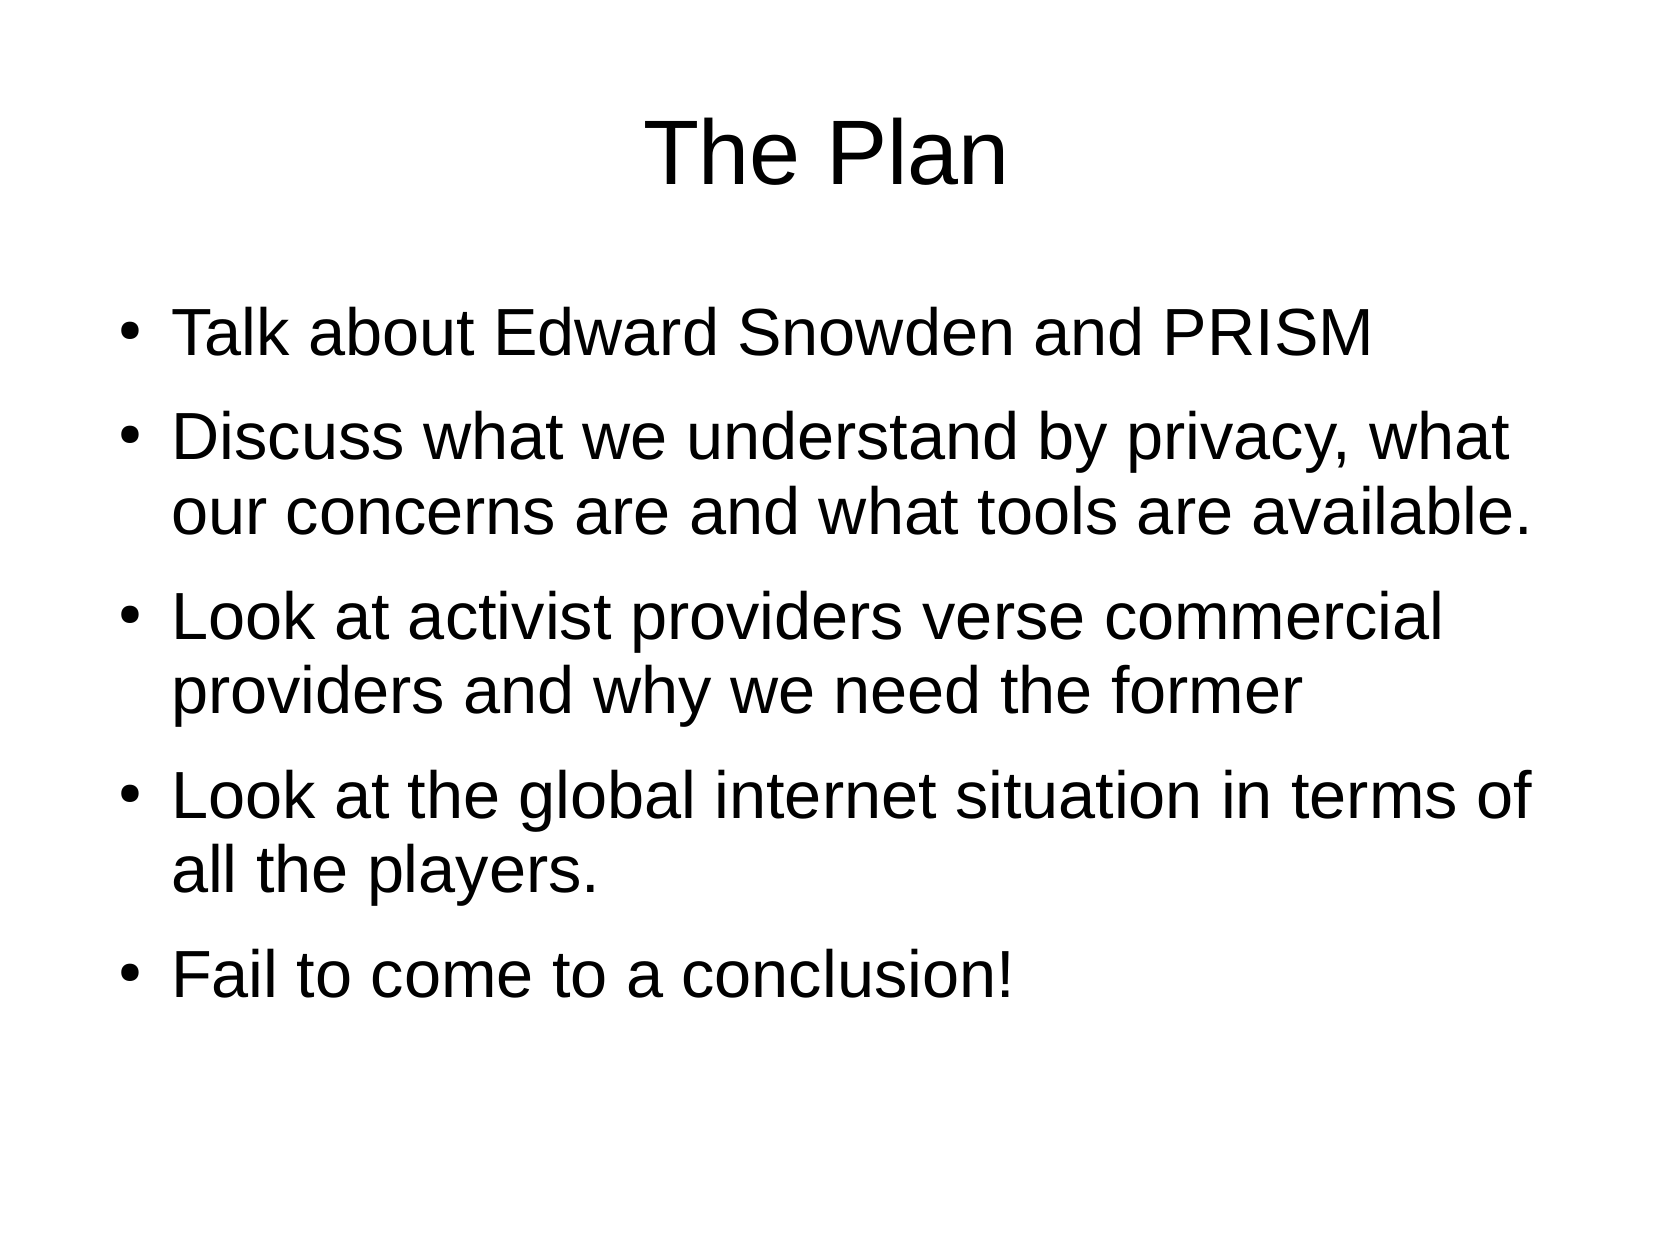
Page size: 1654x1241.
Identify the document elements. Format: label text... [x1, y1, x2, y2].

title The Plan [82, 49, 1571, 257]
list Talk about Edward Snowden and PRISM Discuss what we understand by privacy, what our concerns are and what tools are available. Look at activist providers verse commercial providers and why we need the former Look at the global internet situation in terms of all the players. Fail to come to a conclusion! [100, 295, 1589, 1015]
